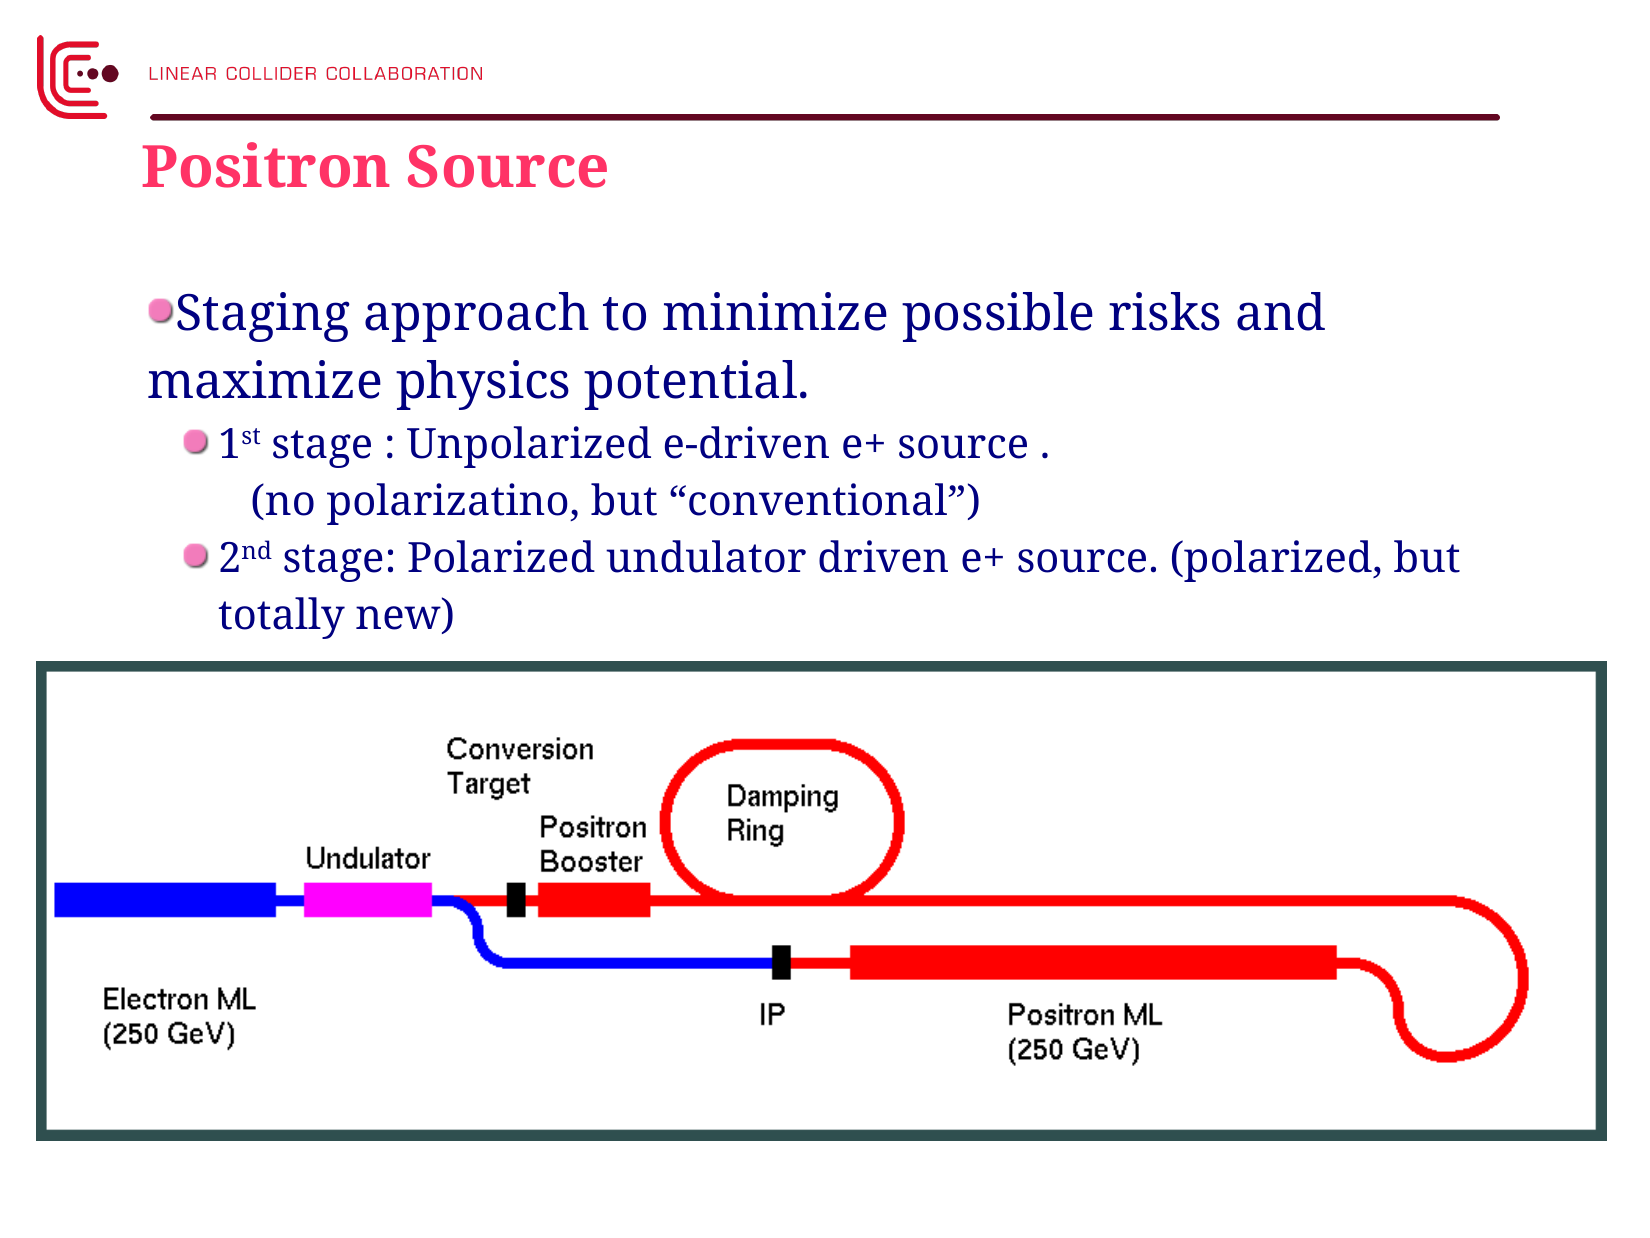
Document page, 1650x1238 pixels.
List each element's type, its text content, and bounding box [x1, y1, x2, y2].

title Positron Source [141, 47, 1527, 283]
picture [36, 661, 1607, 1141]
subtitle Staging approach to minimize possible risks and maximize physics potential. 1st stage : Unpolarized e-driven e+ source . (no polarizatino, but “conventional”) 2nd stage: Polarized undulator driven e+ source. (polarized, but totally new) [147, 165, 1533, 661]
picture [37, 35, 482, 119]
